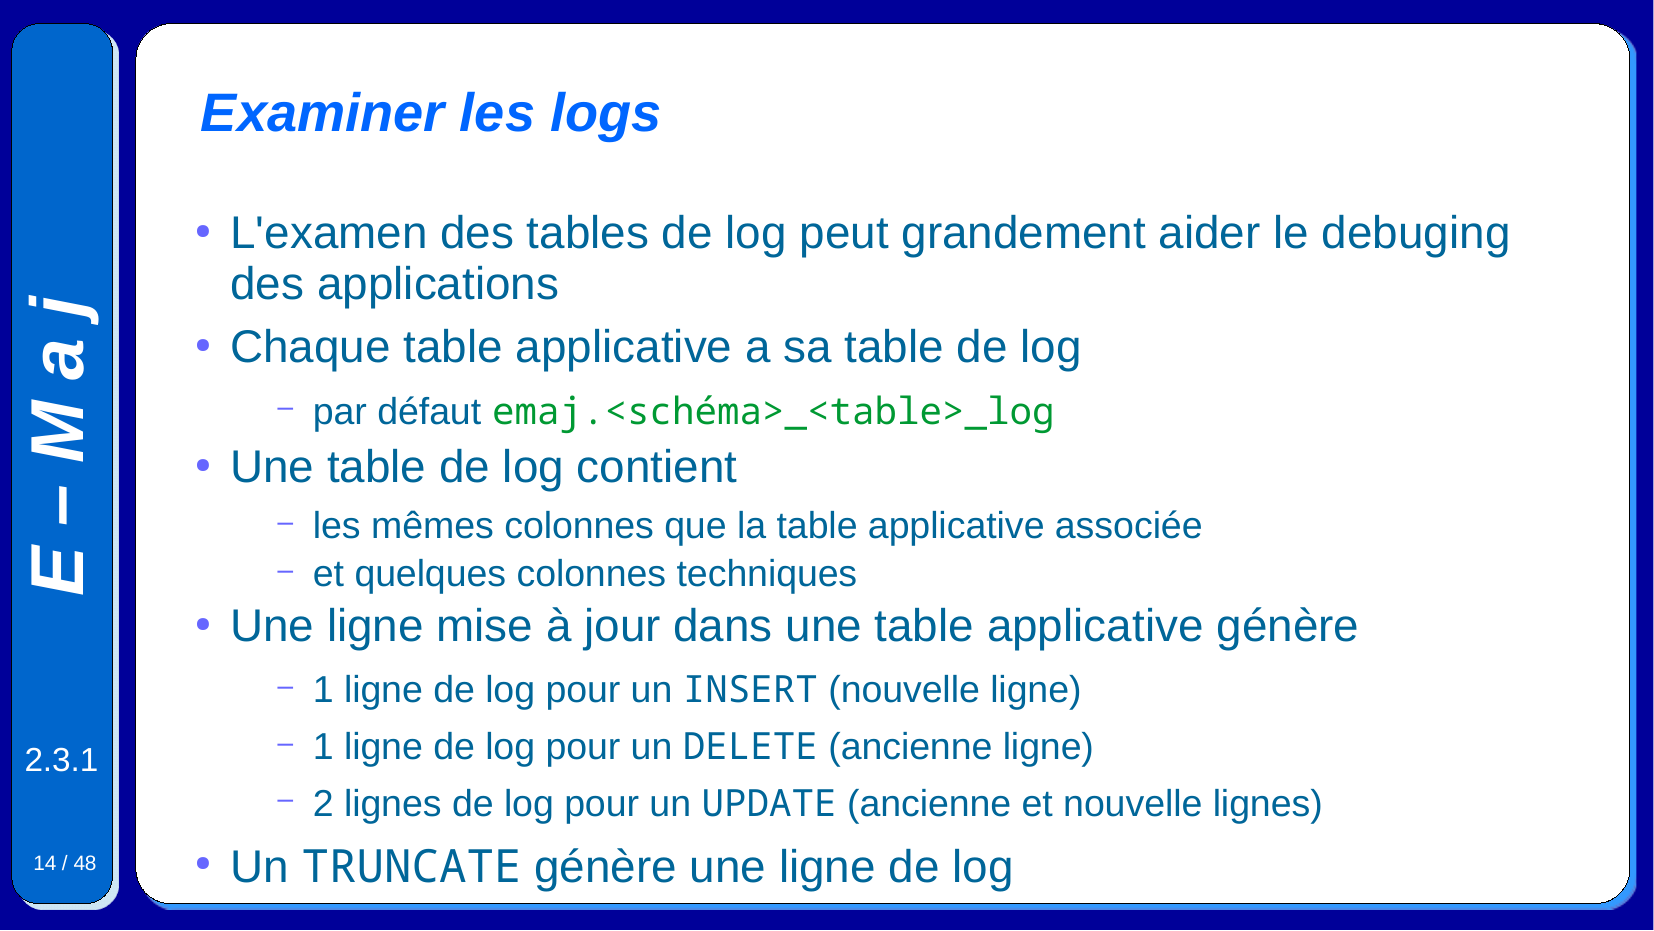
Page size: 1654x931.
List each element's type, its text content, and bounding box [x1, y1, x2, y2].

list L'examen des tables de log peut grandement aider le debuging des applications Chaque table applicative a sa table de log par défaut emaj.<schéma>_<table>_log Une table de log contient les mêmes colonnes que la table applicative associée et quelques colonnes techniques Une ligne mise à jour dans une table applicative génère 1 ligne de log pour un INSERT (nouvelle ligne) 1 ligne de log pour un DELETE (ancienne ligne) 2 lignes de log pour un UPDATE (ancienne et nouvelle lignes) Un TRUNCATE génère une ligne de log [177, 206, 1587, 867]
title Examiner les logs [200, 34, 1575, 191]
